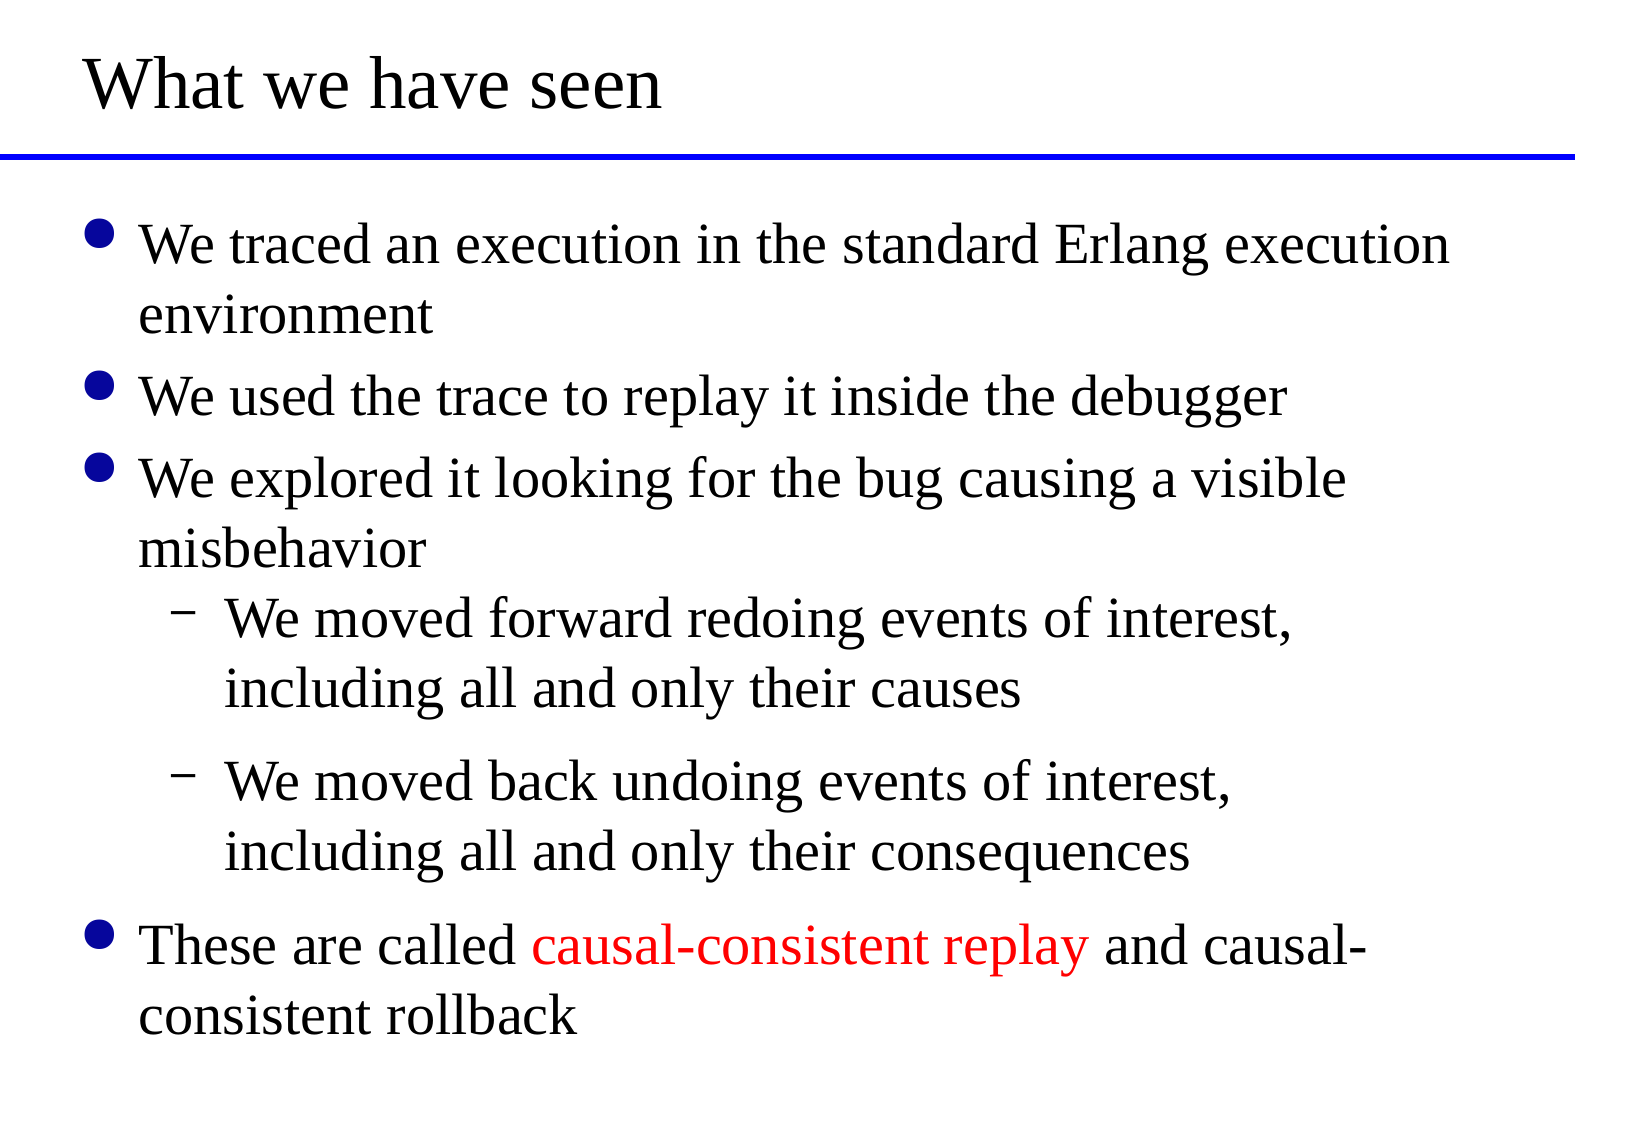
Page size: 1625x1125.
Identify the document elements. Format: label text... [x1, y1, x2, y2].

title What we have seen [67, 27, 1544, 131]
list We traced an execution in the standard Erlang execution environment We used the trace to replay it inside the debugger We explored it looking for the bug causing a visible misbehavior We moved forward redoing events of interest, including all and only their causes We moved back undoing events of interest, including all and only their consequences These are called causal-consistent replay and causal-consistent rollback [67, 198, 1478, 1061]
